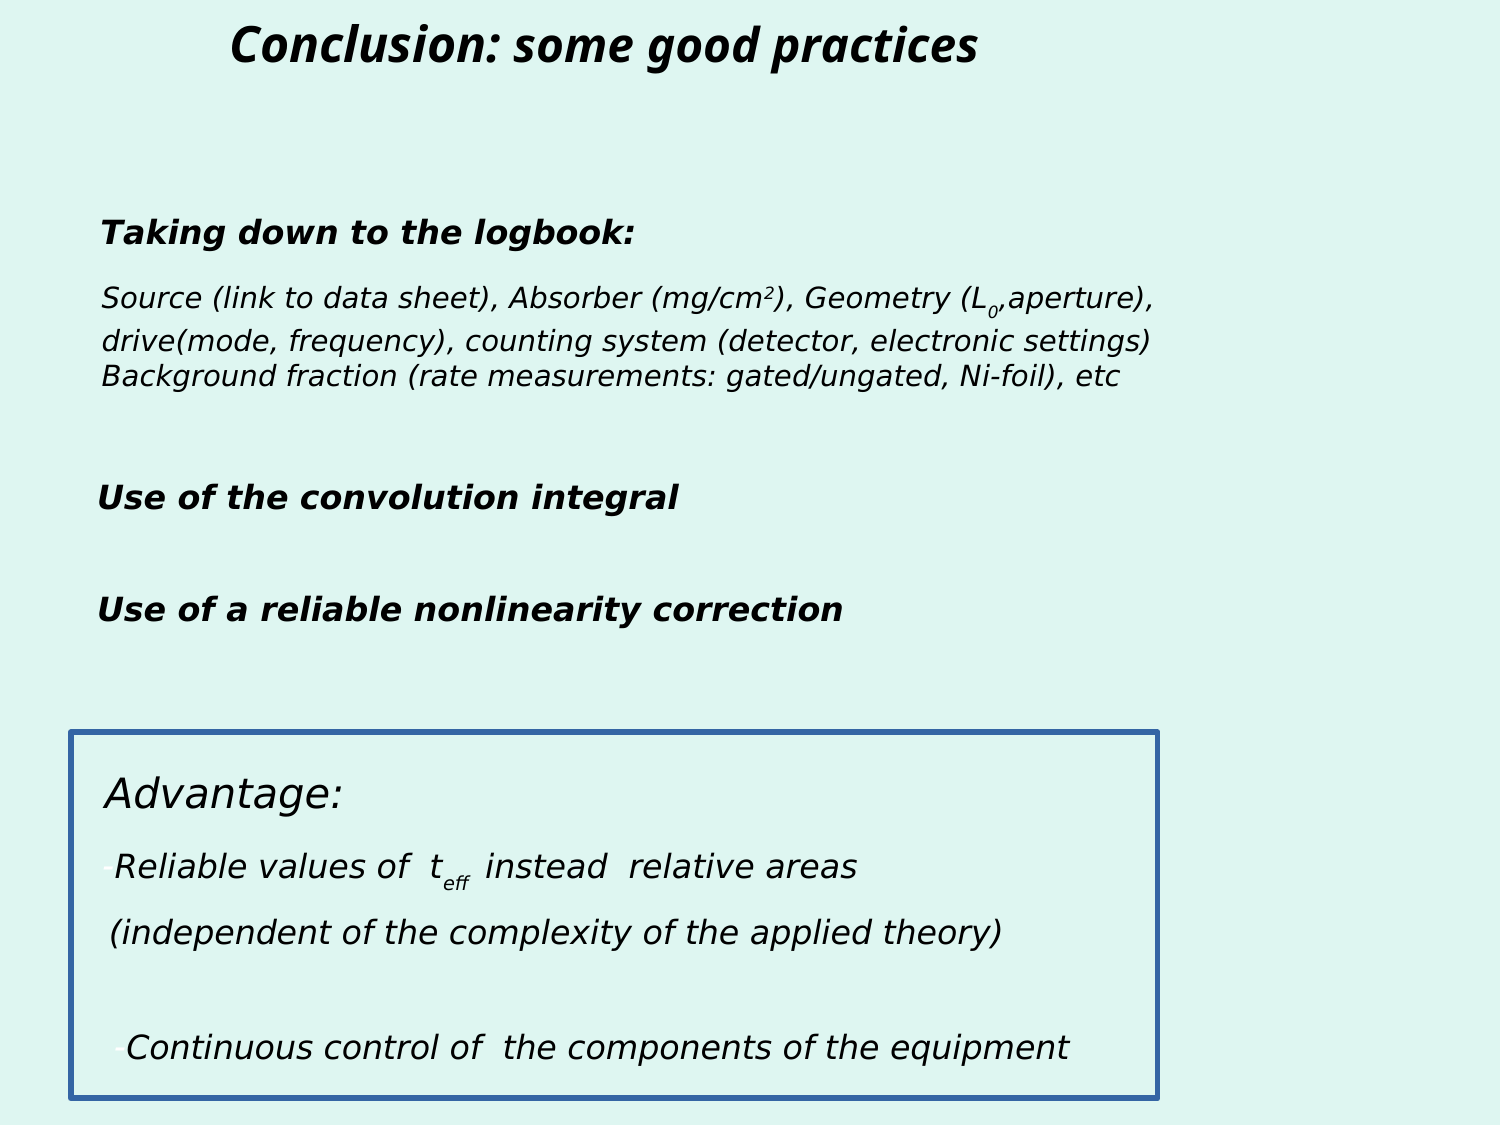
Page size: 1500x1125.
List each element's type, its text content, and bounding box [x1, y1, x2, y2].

text_box Taking down to the logbook: [74, 195, 961, 271]
text_box -Reliable values of teff instead relative areas [87, 834, 931, 907]
text_box Advantage: [74, 759, 409, 834]
text_box Advantage: [63, 759, 68, 834]
text_box Source (link to data sheet), Absorber (mg/cm2), Geometry (L0,aperture), drive(mode, frequency), counting system (detector, electronic settings) Background fraction (rate measurements: gated/ungated, Ni-foil), etc [86, 272, 1341, 437]
text_box -Continuous control of the components of the equipment [99, 1015, 1111, 1075]
text_box Use of a reliable nonlinearity correction [71, 572, 957, 648]
text_box (independent of the complexity of the applied theory) [94, 904, 1023, 964]
text_box Conclusion: some good practices [214, 4, 1204, 107]
text_box Use of the convolution integral [71, 460, 957, 544]
